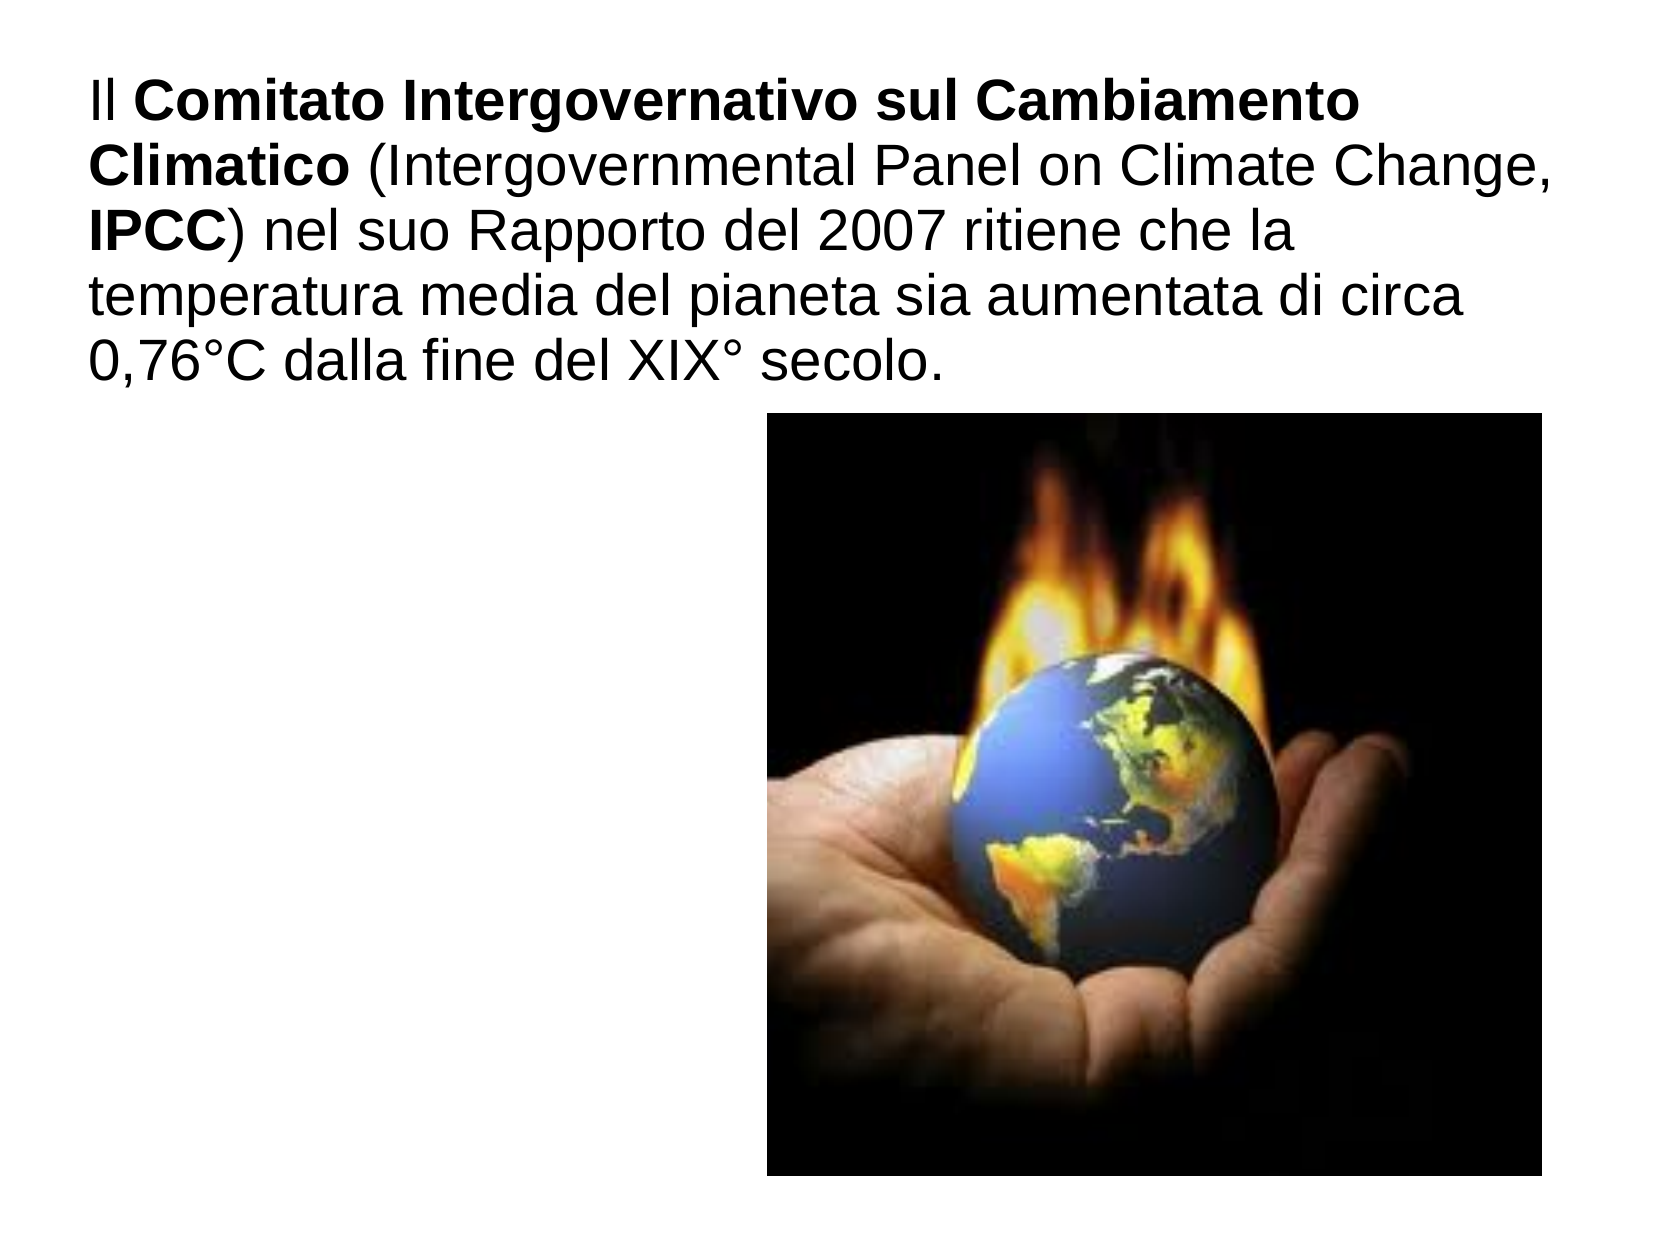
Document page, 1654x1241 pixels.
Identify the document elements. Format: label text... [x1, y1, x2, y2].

picture [767, 413, 1542, 1176]
list Il Comitato Intergovernativo sul Cambiamento Climatico (Intergovernmental Panel on Climate Change, IPCC) nel suo Rapporto del 2007 ritiene che la temperatura media del pianeta sia aumentata di circa 0,76°C dalla fine del XIX° secolo. [88, 67, 1577, 886]
